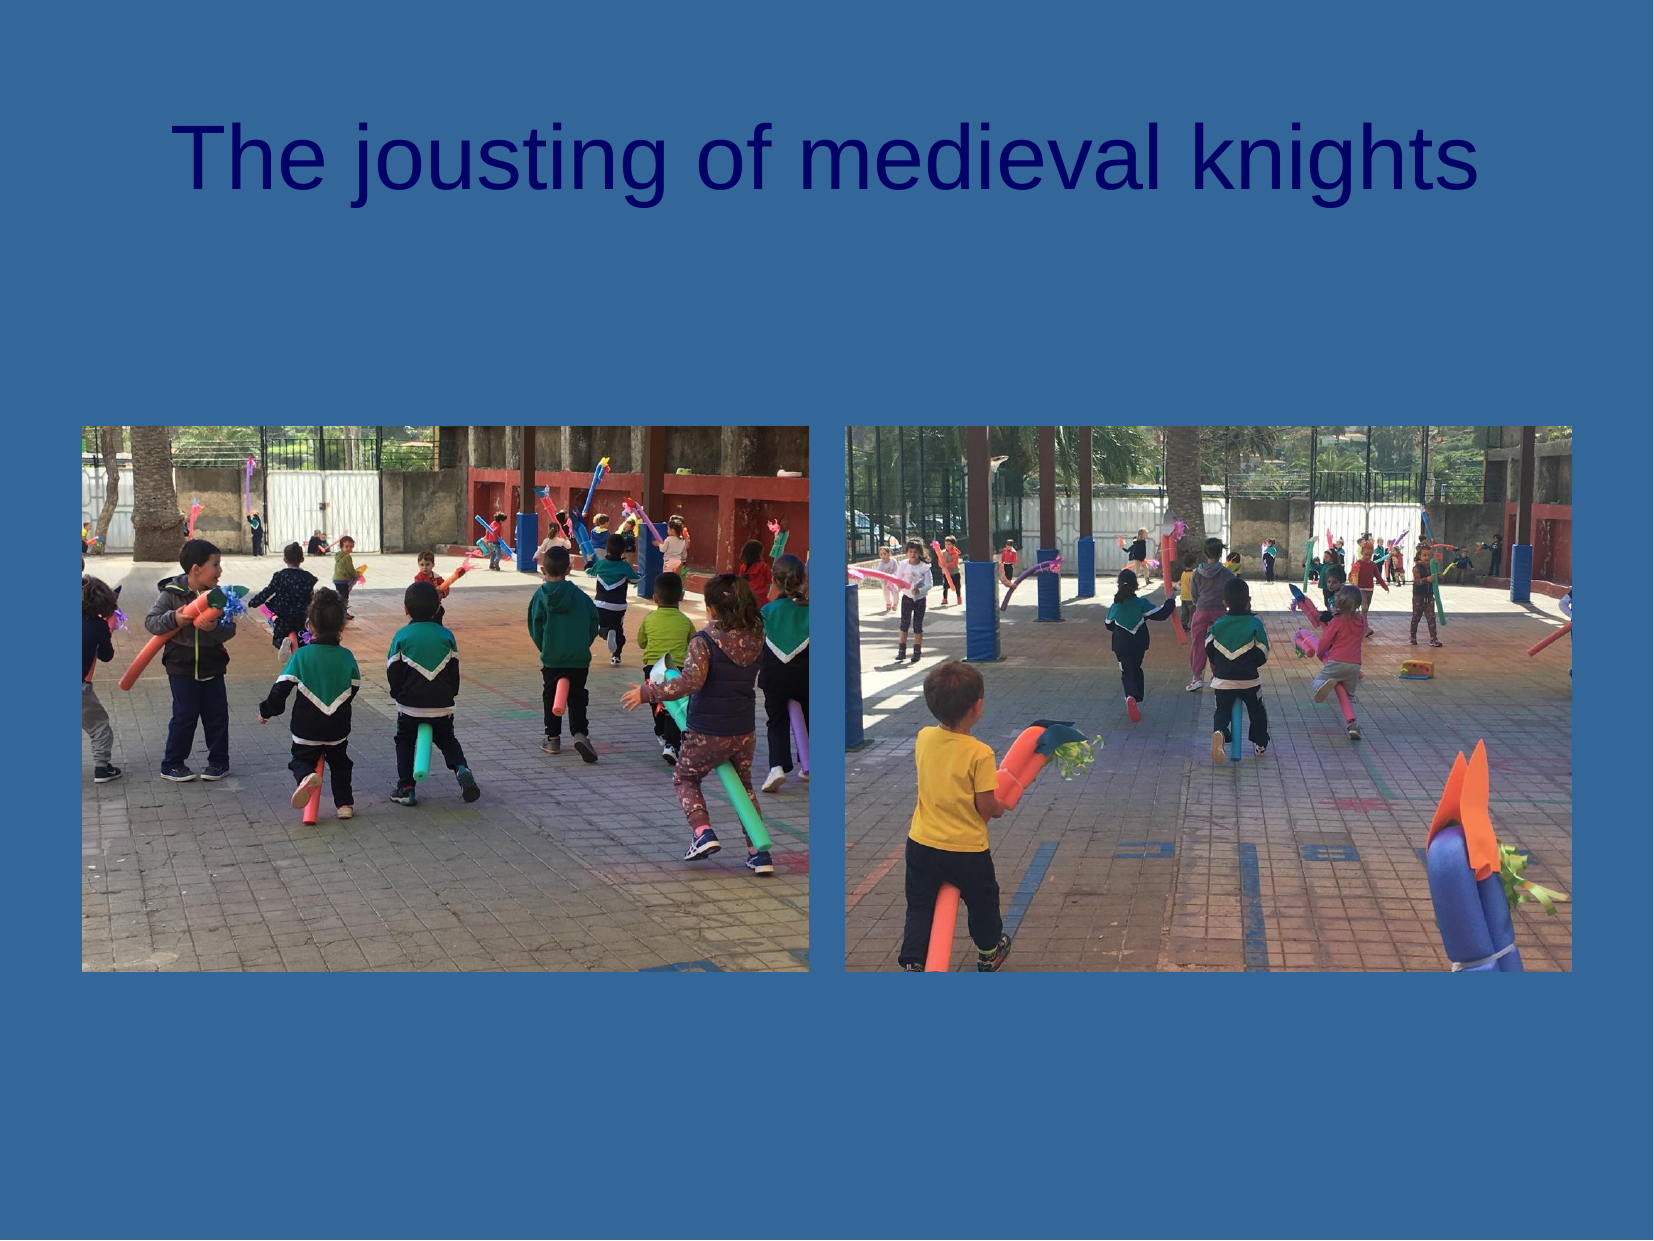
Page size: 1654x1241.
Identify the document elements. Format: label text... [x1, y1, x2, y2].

picture [845, 426, 1572, 972]
title The jousting of medieval knights [82, 49, 1571, 257]
picture [82, 426, 809, 972]
